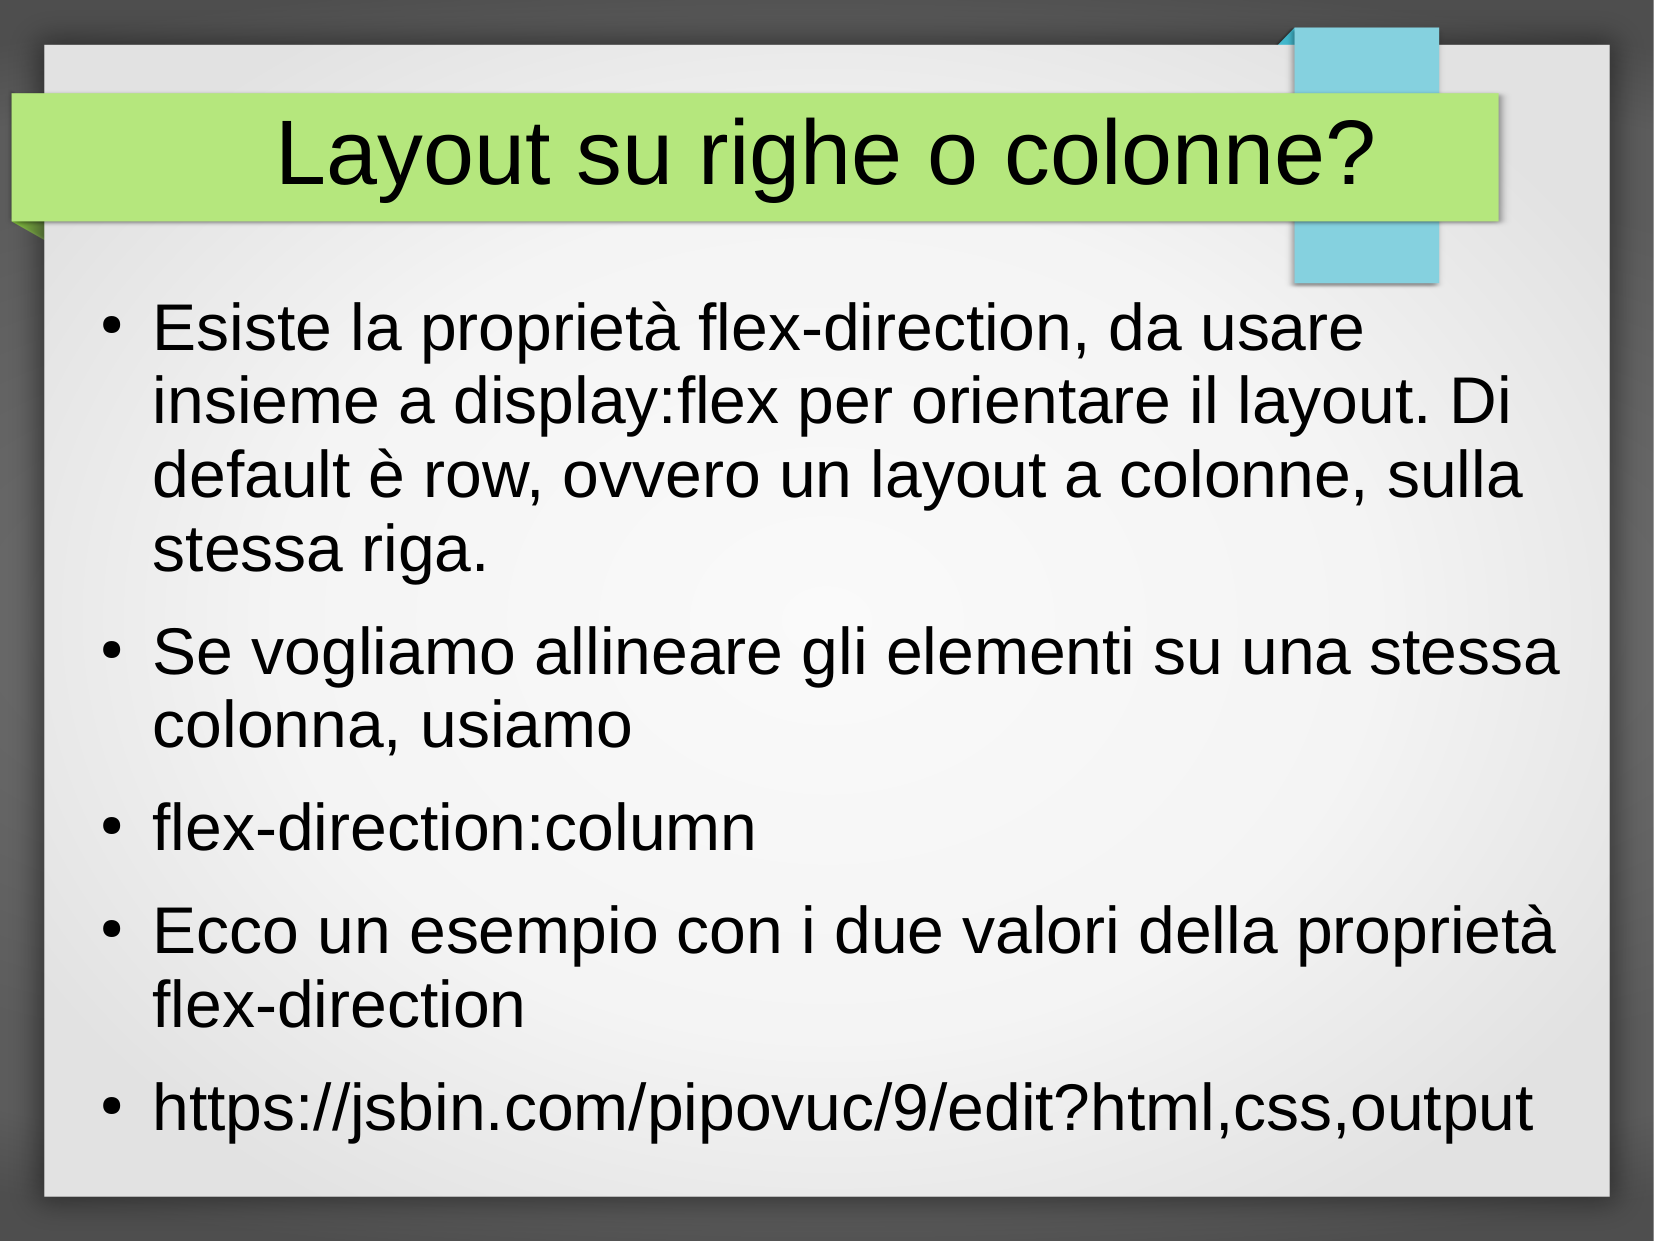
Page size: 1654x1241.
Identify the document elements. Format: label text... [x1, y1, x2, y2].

picture [0, 0, 1654, 1241]
list Esiste la proprietà flex-direction, da usare insieme a display:flex per orientare il layout. Di default è row, ovvero un layout a colonne, sulla stessa riga. Se vogliamo allineare gli elementi su una stessa colonna, usiamo flex-direction:column Ecco un esempio con i due valori della proprietà flex-direction https://jsbin.com/pipovuc/9/edit?html,css,output [82, 290, 1571, 1146]
title Layout su righe o colonne? [82, 49, 1571, 257]
